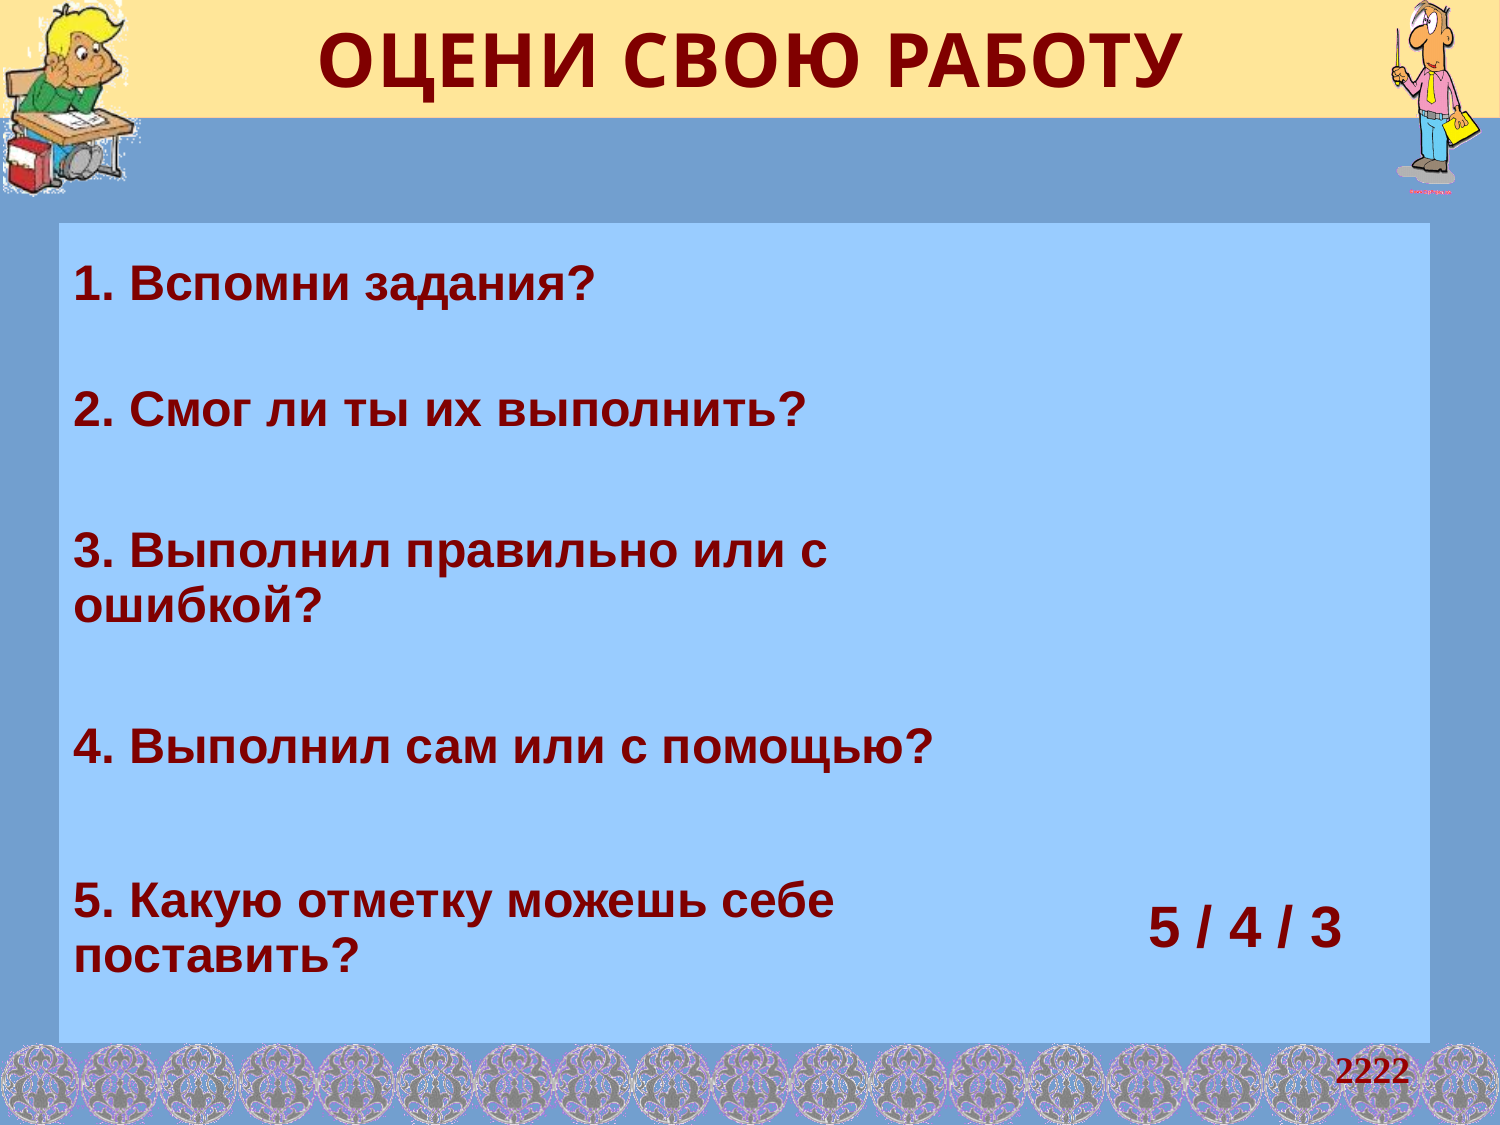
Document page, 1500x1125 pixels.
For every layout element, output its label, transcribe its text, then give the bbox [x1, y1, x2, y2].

table_cell [1062, 475, 1430, 680]
table_cell 5 / 4 / 3 [1062, 812, 1430, 1043]
table_cell 4. Выполнил сам или с помощью? [59, 680, 1062, 812]
table_cell 5. Какую отметку можешь себе поставить? [59, 812, 1062, 1043]
table_cell 2. Смог ли ты их выполнить? [59, 343, 1062, 475]
table_header [1062, 223, 1430, 343]
picture [3, 0, 163, 197]
picture [1351, 0, 1500, 197]
table_cell 3. Выполнил правильно или с ошибкой? [59, 475, 1062, 680]
table_cell [1062, 343, 1430, 475]
picture [0, 1043, 1500, 1125]
title ОЦЕНИ СВОЮ РАБОТУ [163, 0, 1351, 119]
table_header 1. Вспомни задания? [59, 223, 1062, 343]
table_cell [1062, 680, 1430, 812]
slide_number <number><number> [1074, 1043, 1425, 1103]
